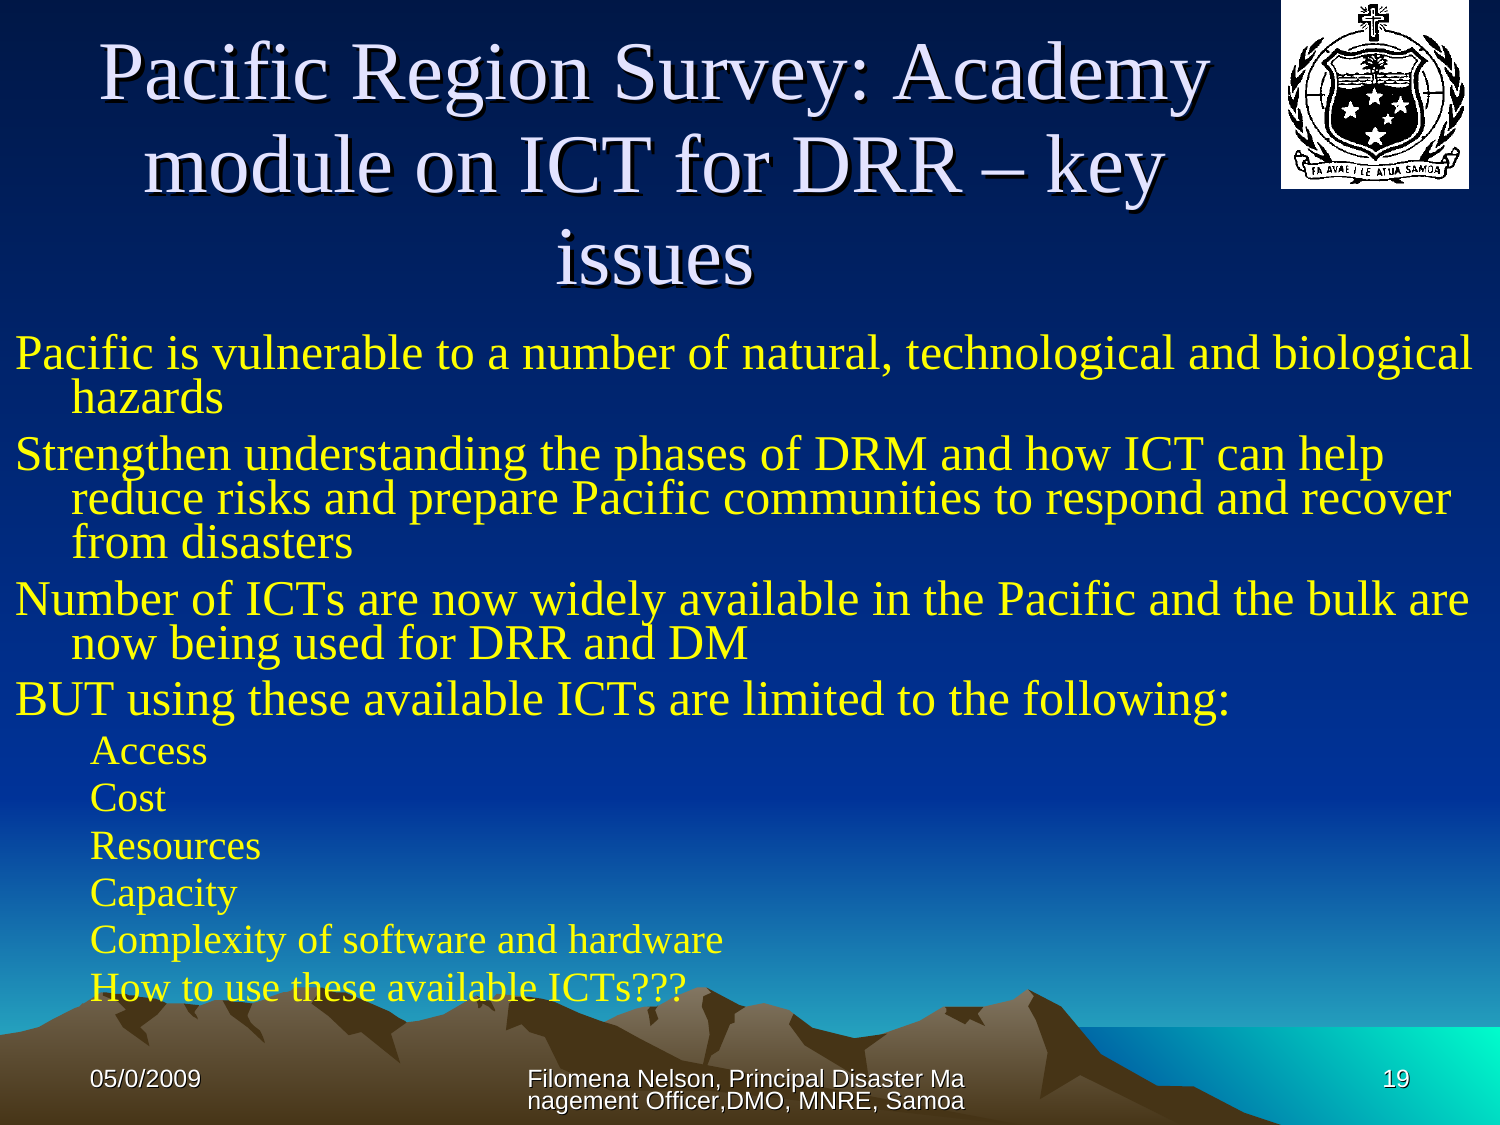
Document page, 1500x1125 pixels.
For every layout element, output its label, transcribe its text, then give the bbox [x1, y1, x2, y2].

title Pacific Region Survey: Academy module on ICT for DRR – key issues [53, 6, 1258, 322]
picture [1281, 0, 1469, 190]
list Pacific is vulnerable to a number of natural, technological and biological hazards Strengthen understanding the phases of DRM and how ICT can help reduce risks and prepare Pacific communities to respond and recover from disasters Number of ICTs are now widely available in the Pacific and the bulk are now being used for DRR and DM BUT using these available ICTs are limited to the following: Access Cost Resources Capacity Complexity of software and hardware How to use these available ICTs??? [0, 326, 1500, 1071]
